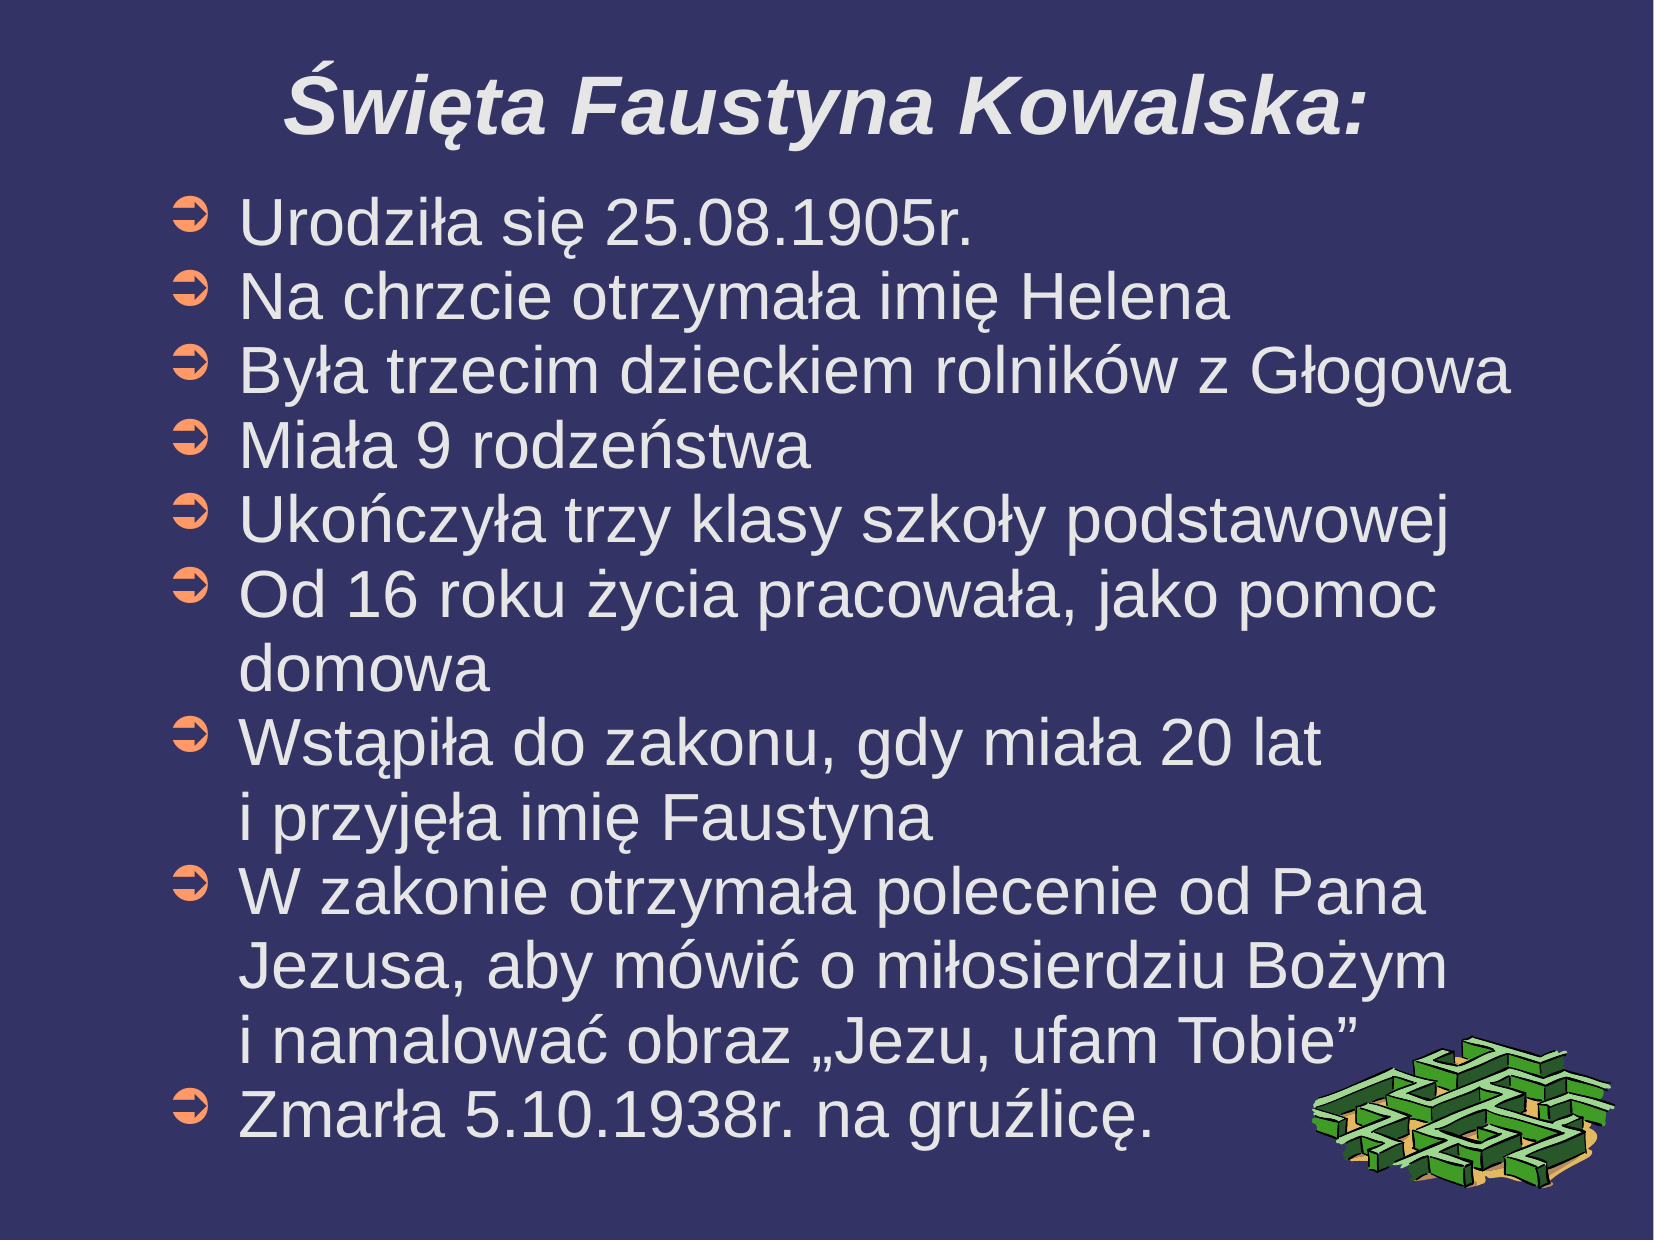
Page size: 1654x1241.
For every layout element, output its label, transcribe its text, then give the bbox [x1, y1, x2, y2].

title Święta Faustyna Kowalska: [121, 1, 1534, 208]
list Urodziła się 25.08.1905r. Na chrzcie otrzymała imię Helena Była trzecim dzieckiem rolników z Głogowa Miała 9 rodzeństwa Ukończyła trzy klasy szkoły podstawowej Od 16 roku życia pracowała, jako pomoc domowa Wstąpiła do zakonu, gdy miała 20 lat i przyjęła imię Faustyna W zakonie otrzymała polecenie od Pana Jezusa, aby mówić o miłosierdziu Bożym i namalować obraz „Jezu, ufam Tobie” Zmarła 5.10.1938r. na gruźlicę. [156, 181, 1547, 1146]
